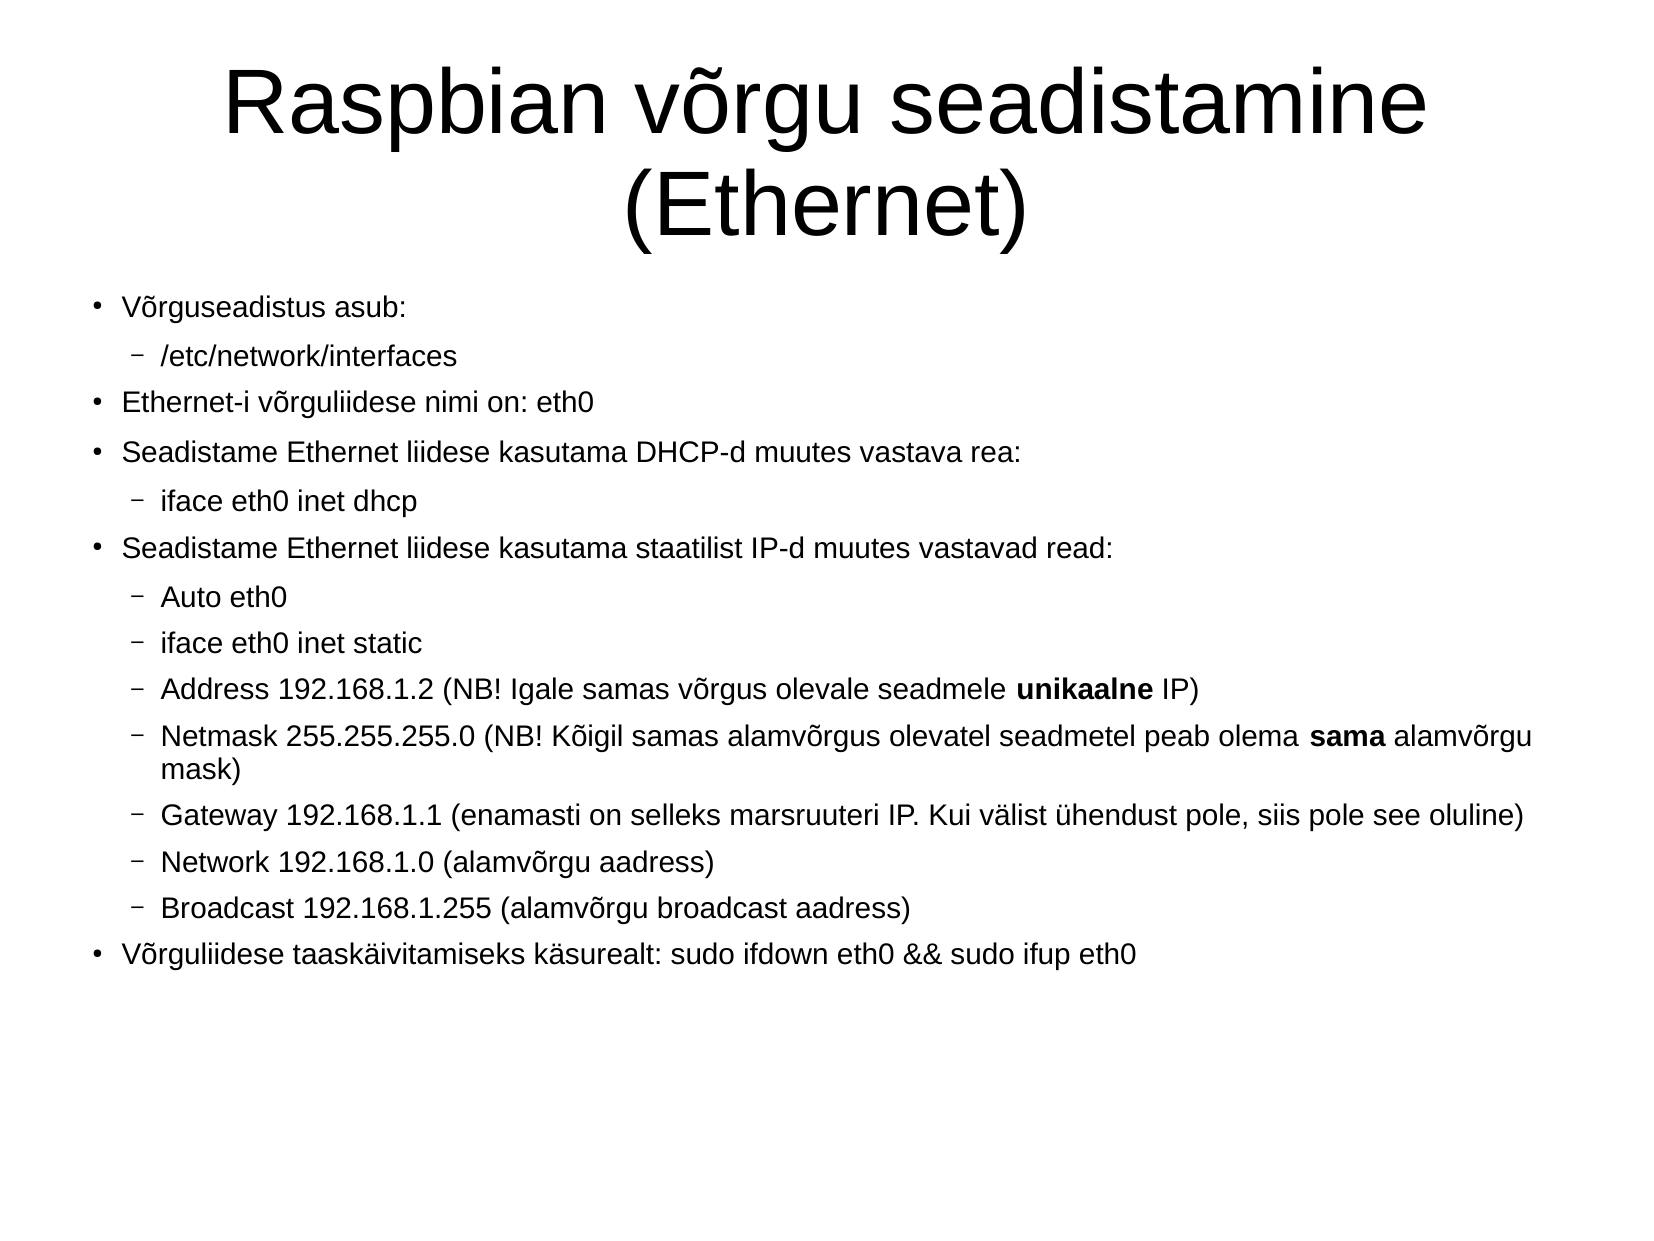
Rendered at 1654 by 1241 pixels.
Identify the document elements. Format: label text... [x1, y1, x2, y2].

list Võrguseadistus asub: /etc/network/interfaces Ethernet-i võrguliidese nimi on: eth0 Seadistame Ethernet liidese kasutama DHCP-d muutes vastava rea: iface eth0 inet dhcp Seadistame Ethernet liidese kasutama staatilist IP-d muutes vastavad read: Auto eth0 iface eth0 inet static Address 192.168.1.2 (NB! Igale samas võrgus olevale seadmele unikaalne IP) Netmask 255.255.255.0 (NB! Kõigil samas alamvõrgus olevatel seadmetel peab olema sama alamvõrgu mask) Gateway 192.168.1.1 (enamasti on selleks marsruuteri IP. Kui välist ühendust pole, siis pole see oluline) Network 192.168.1.0 (alamvõrgu aadress) Broadcast 192.168.1.255 (alamvõrgu broadcast aadress) Võrguliidese taaskäivitamiseks käsurealt: sudo ifdown eth0 && sudo ifup eth0 [82, 290, 1538, 1010]
title Raspbian võrgu seadistamine (Ethernet) [82, 49, 1571, 257]
